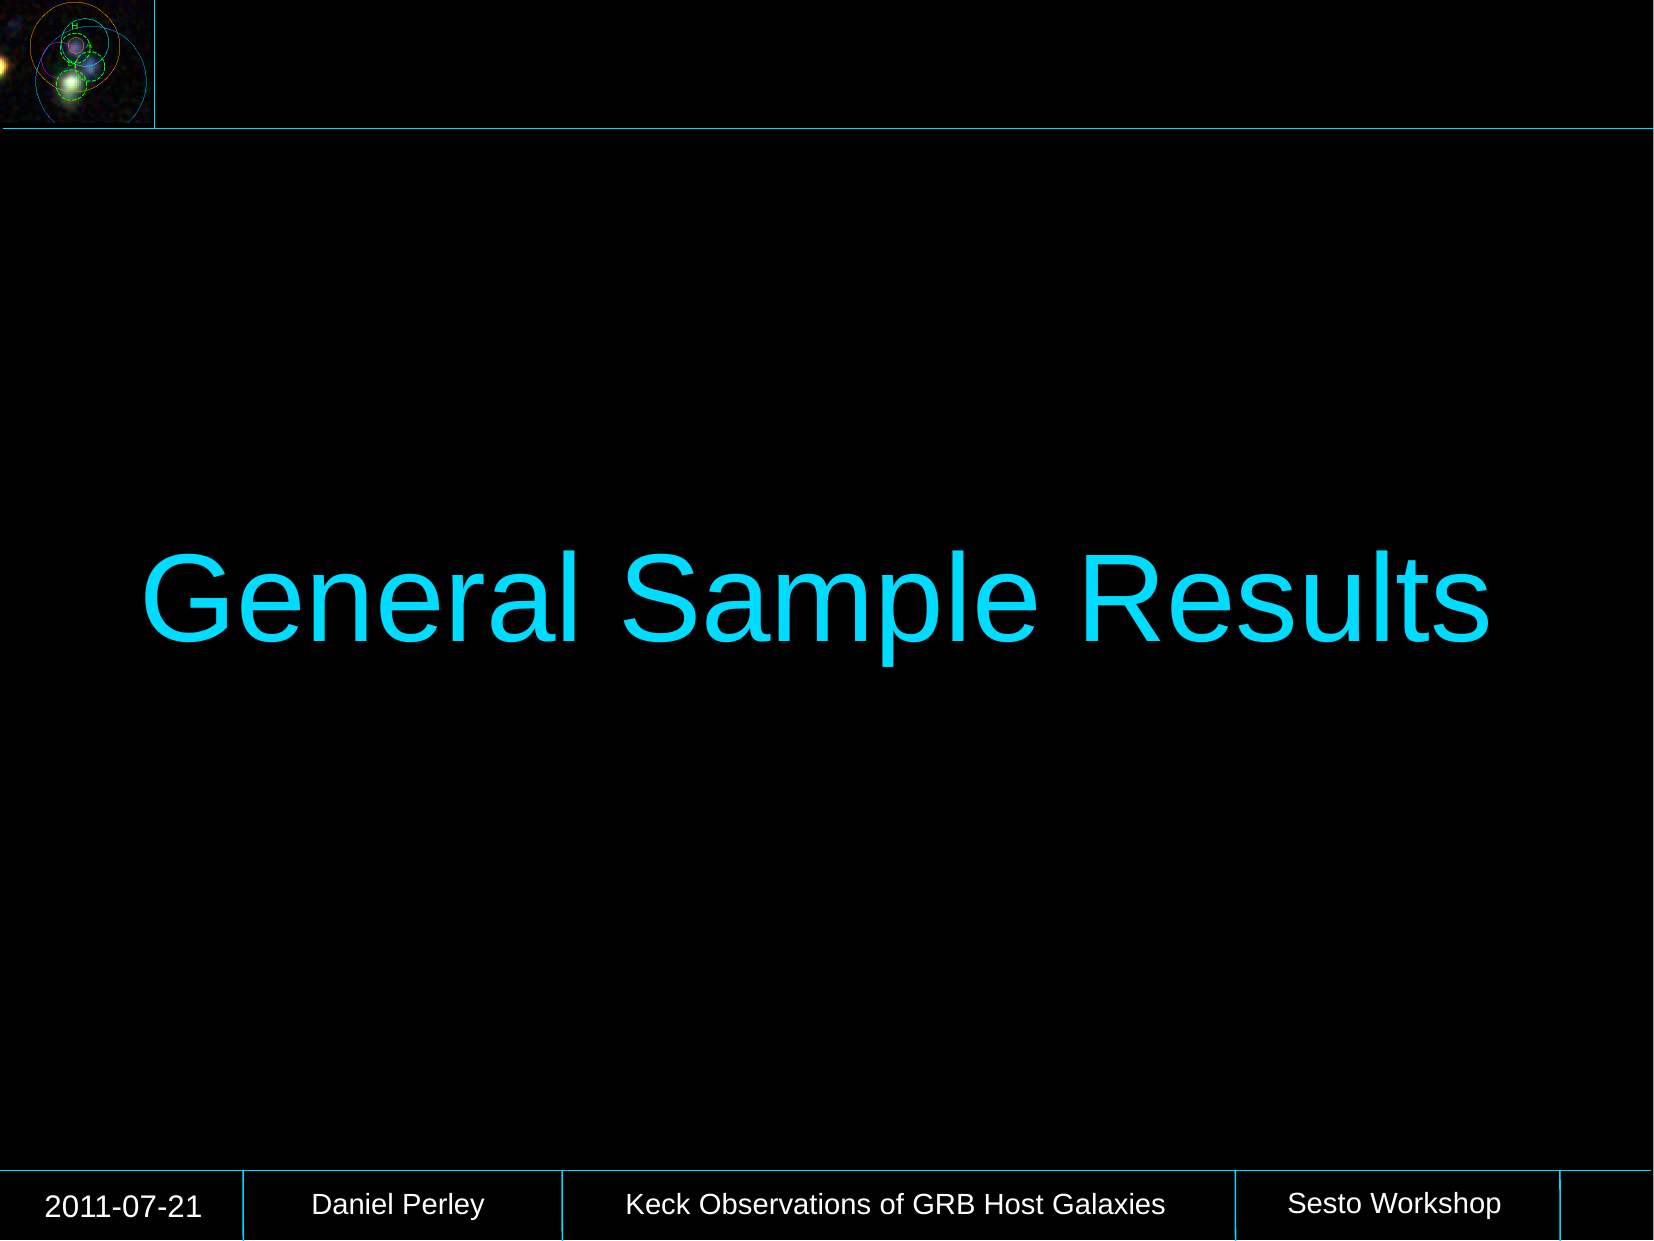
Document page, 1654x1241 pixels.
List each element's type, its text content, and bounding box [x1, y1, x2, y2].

picture [0, 0, 151, 123]
text_box General Sample Results [124, 520, 1550, 676]
